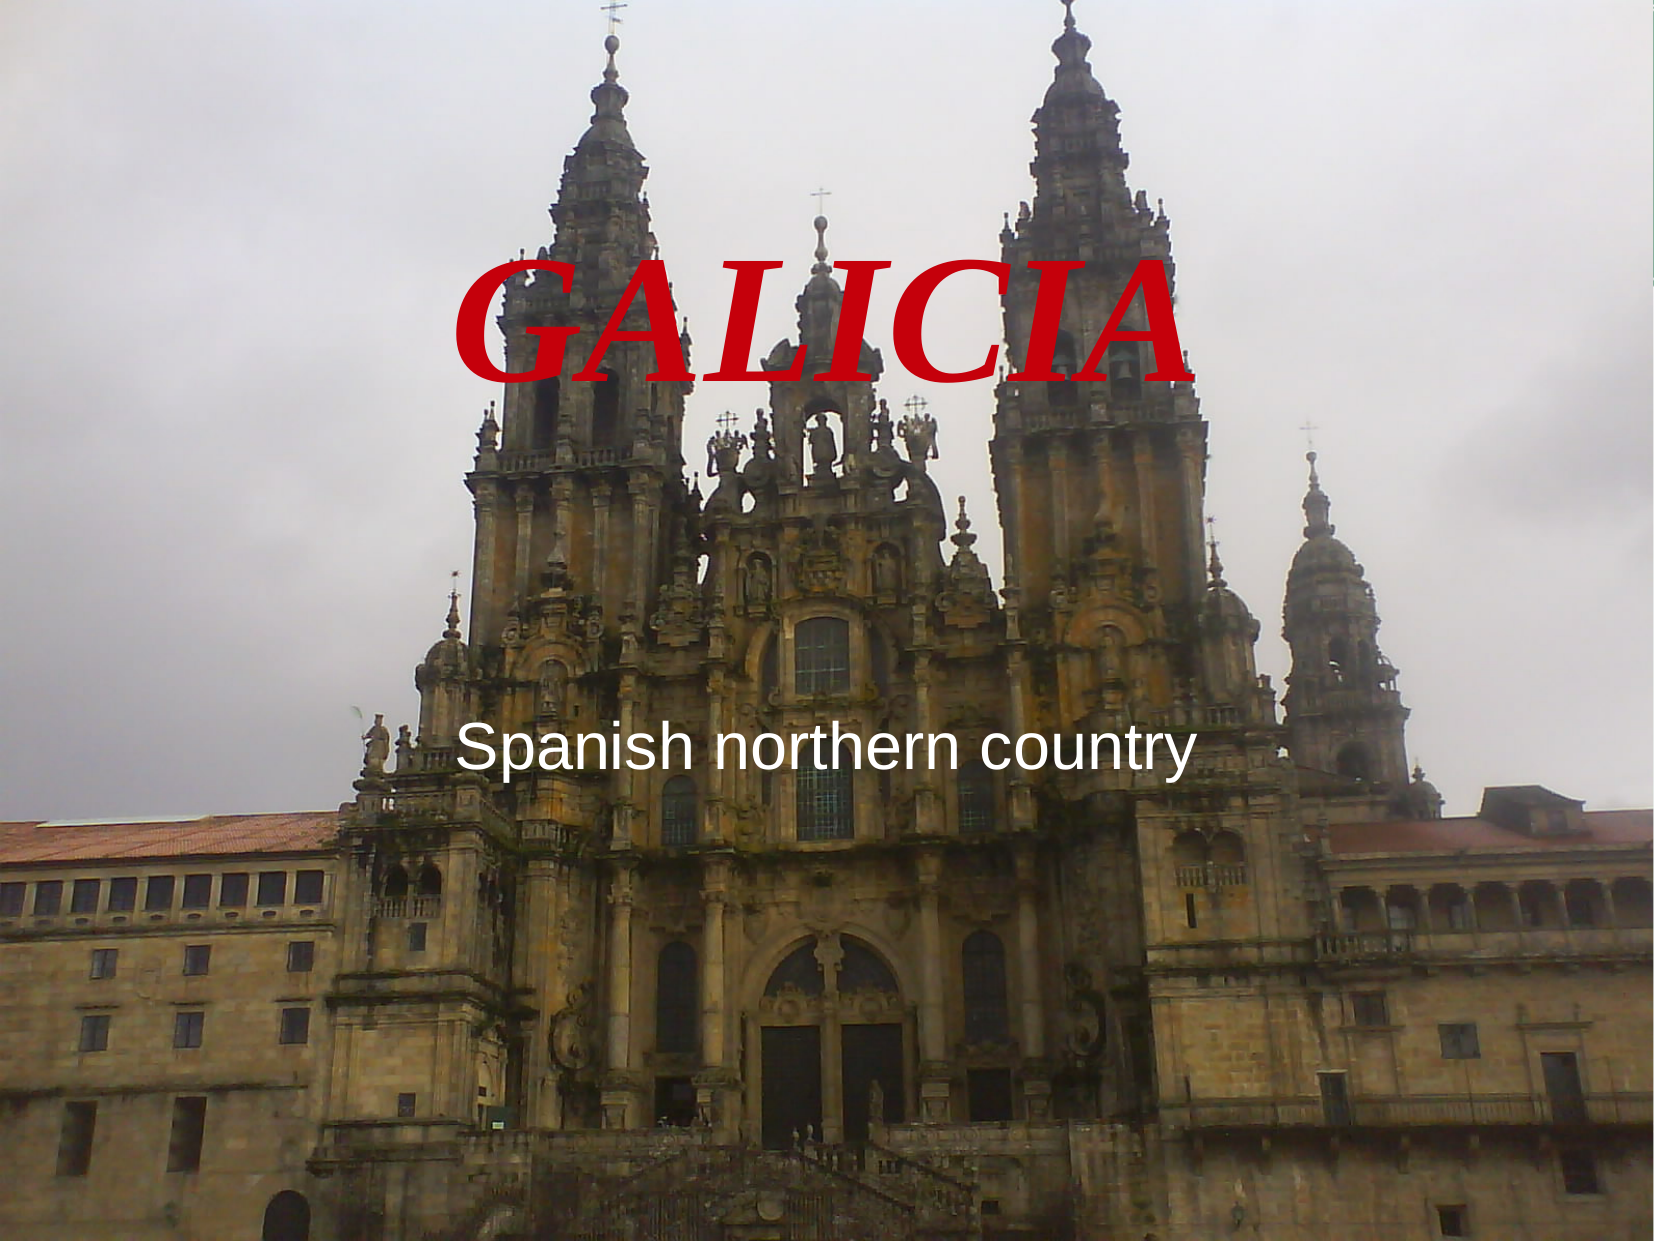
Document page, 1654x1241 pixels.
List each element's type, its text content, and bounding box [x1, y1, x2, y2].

title GALICIA [82, 49, 1571, 337]
subtitle Spanish northern country [82, 337, 1571, 1157]
picture [0, 0, 1654, 1241]
